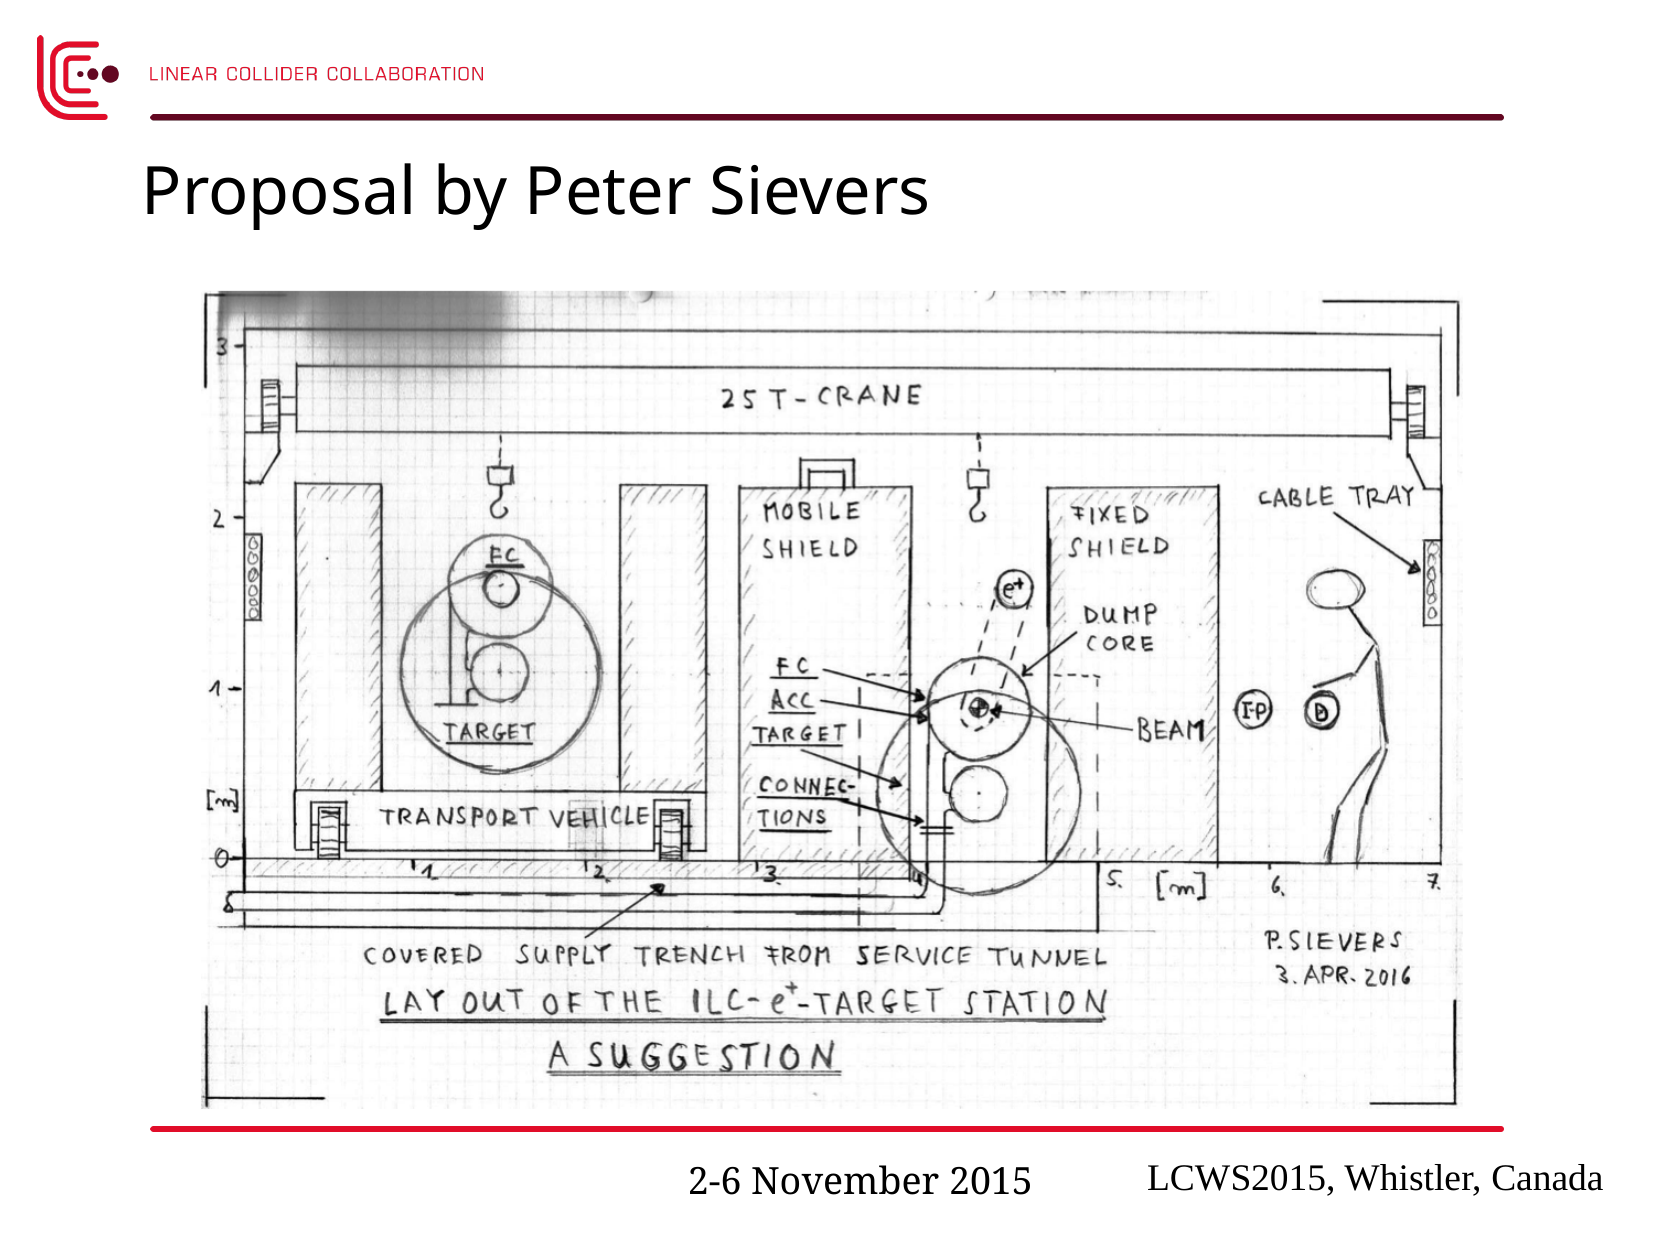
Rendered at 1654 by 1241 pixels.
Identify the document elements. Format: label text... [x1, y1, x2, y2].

title Proposal by Peter Sievers [141, 84, 1630, 292]
picture [37, 35, 483, 120]
picture [150, 290, 1504, 1132]
